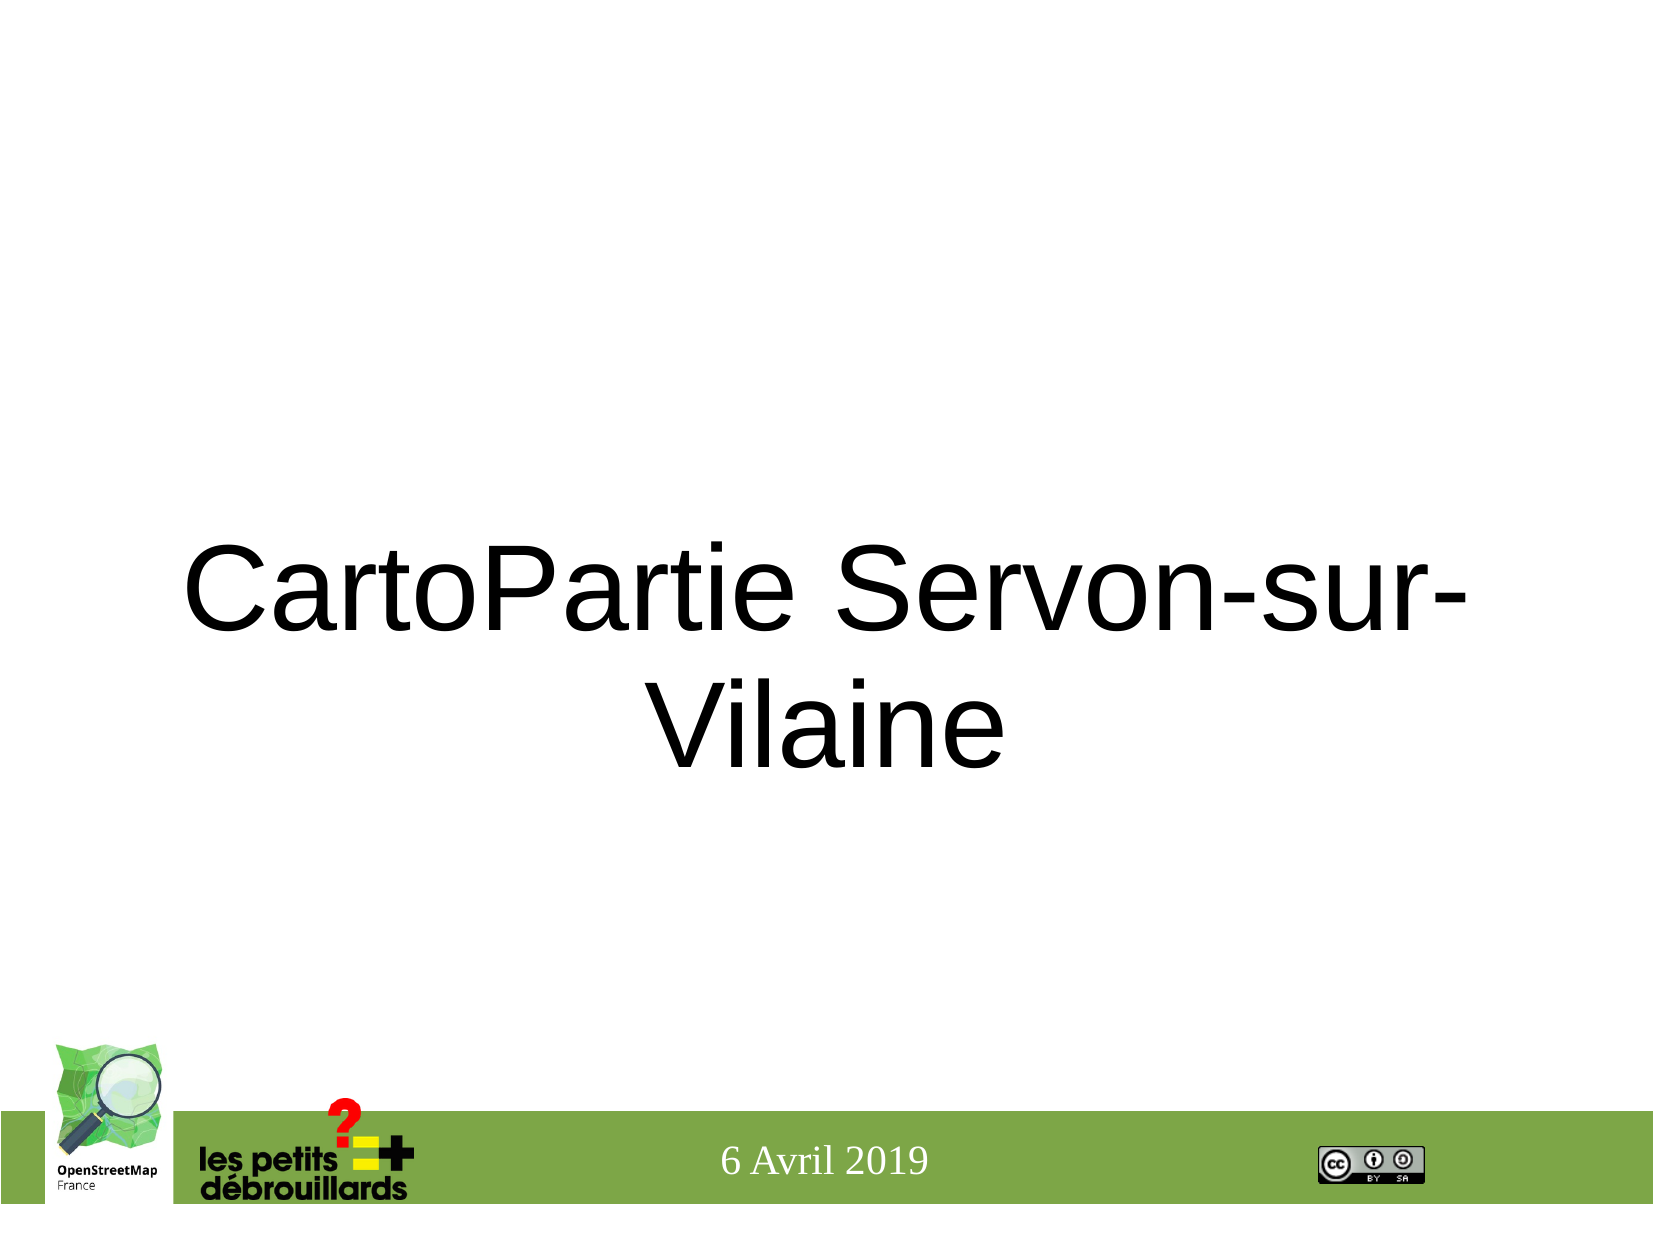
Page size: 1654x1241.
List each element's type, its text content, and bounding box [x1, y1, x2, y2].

title CartoPartie Servon-sur-Vilaine [82, 519, 1571, 794]
picture [200, 1098, 414, 1200]
picture [1318, 1146, 1425, 1184]
picture [45, 1027, 174, 1205]
